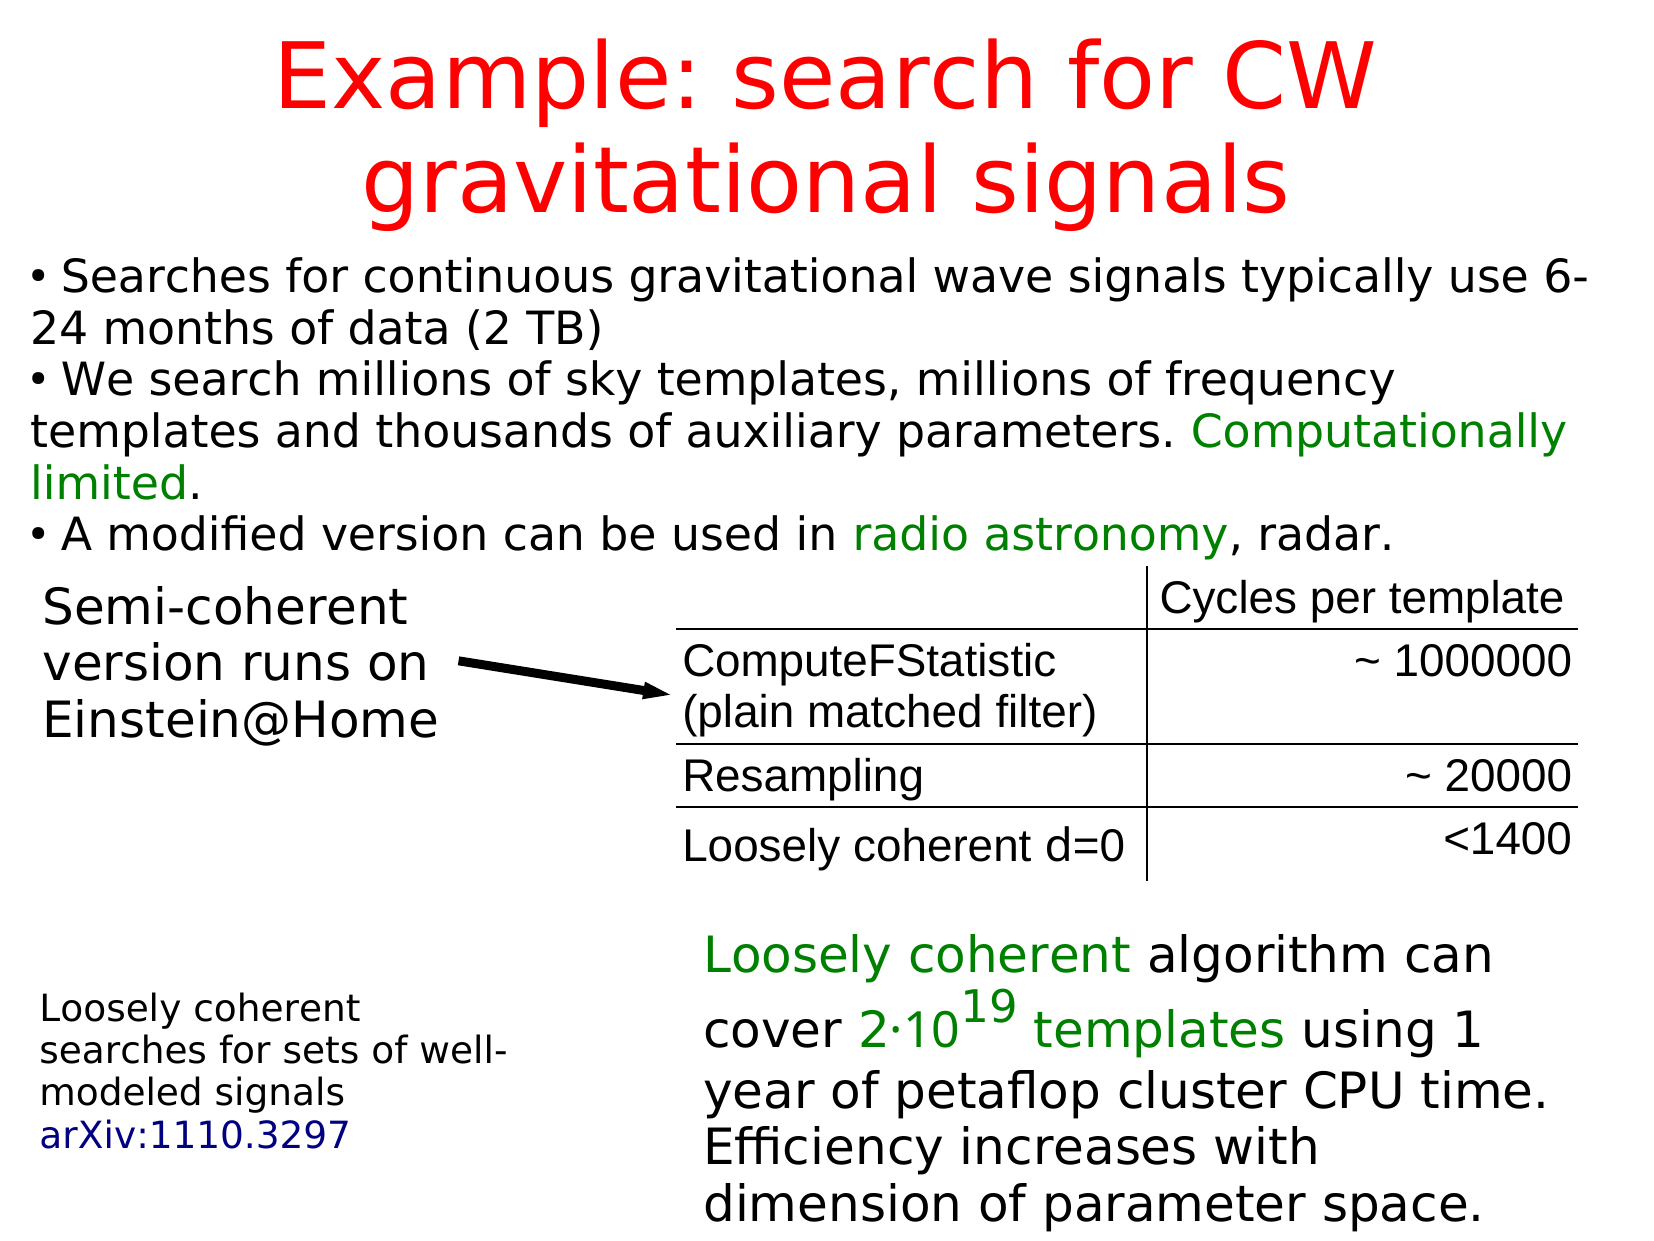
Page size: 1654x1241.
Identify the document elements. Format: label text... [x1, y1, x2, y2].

text_box Semi-coherent version runs on Einstein@Home [26, 570, 624, 760]
table_cell ~ 20000 [1148, 745, 1578, 806]
table_header [676, 572, 1146, 628]
text_box Searches for continuous gravitational wave signals typically use 6-24 months of data (2 TB) We search millions of sky templates, millions of frequency templates and thousands of auxiliary parameters. Computationally limited. A modified version can be used in radio astronomy, radar. [13, 242, 1645, 572]
text_box Loosely coherent searches for sets of well-modeled signalsarXiv:1110.3297 [23, 978, 555, 1167]
table_cell ComputeFStatistic (plain matched filter) [676, 630, 1146, 743]
table_cell ~ 1000000 [1148, 630, 1578, 743]
title Example: search for CW gravitational signals [82, 23, 1571, 235]
table_cell <1400 [1148, 808, 1578, 881]
text_box Loosely coherent algorithm can cover 2·1019 templates using 1 year of petaflop cluster CPU time. Efficiency increases with dimension of parameter space. [687, 918, 1580, 1241]
table_cell Resampling [676, 745, 1146, 806]
table_header Cycles per template [1148, 572, 1578, 628]
table_cell Loosely coherent d=0 [676, 808, 1146, 881]
